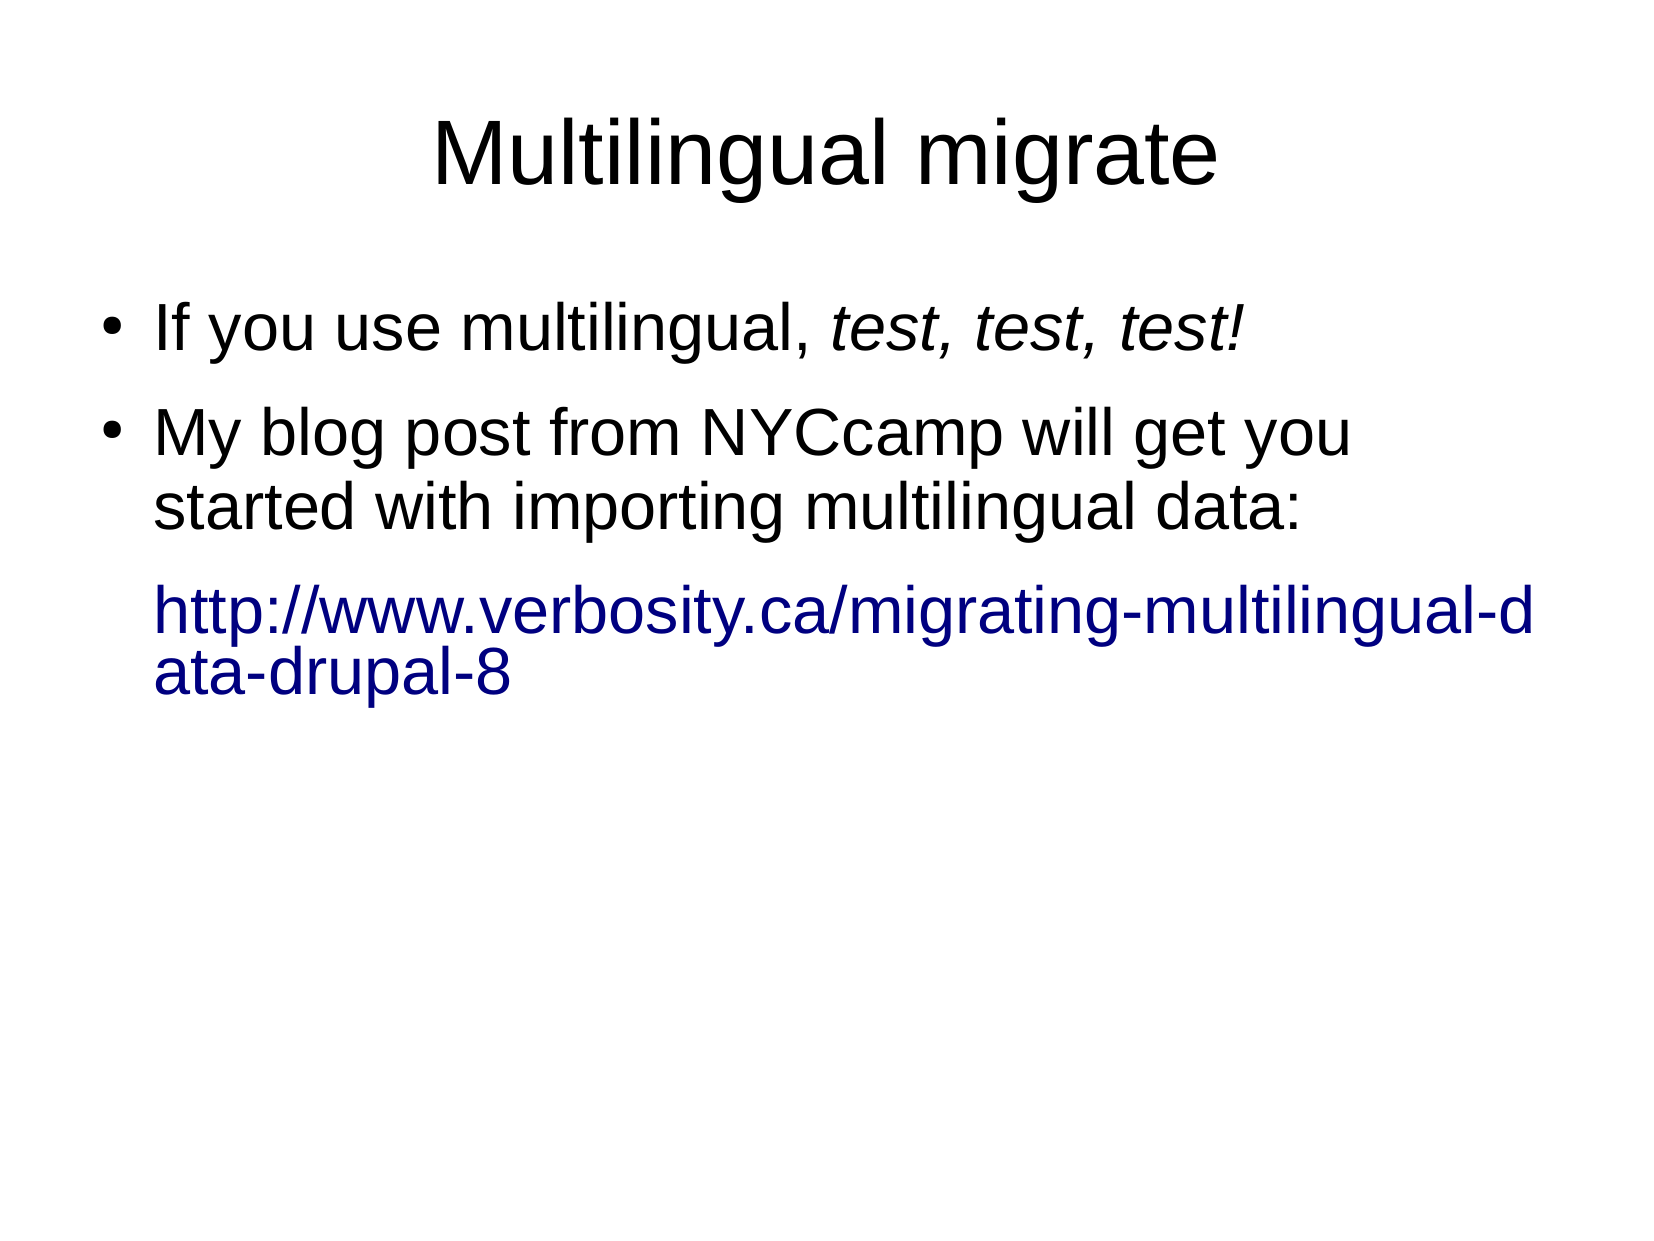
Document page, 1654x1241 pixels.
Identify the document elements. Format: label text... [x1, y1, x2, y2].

list If you use multilingual, test, test, test! My blog post from NYCcamp will get you started with importing multilingual data: http://www.verbosity.ca/migrating-multilingual-data-drupal-8 [82, 290, 1538, 1010]
title Multilingual migrate [82, 49, 1571, 257]
